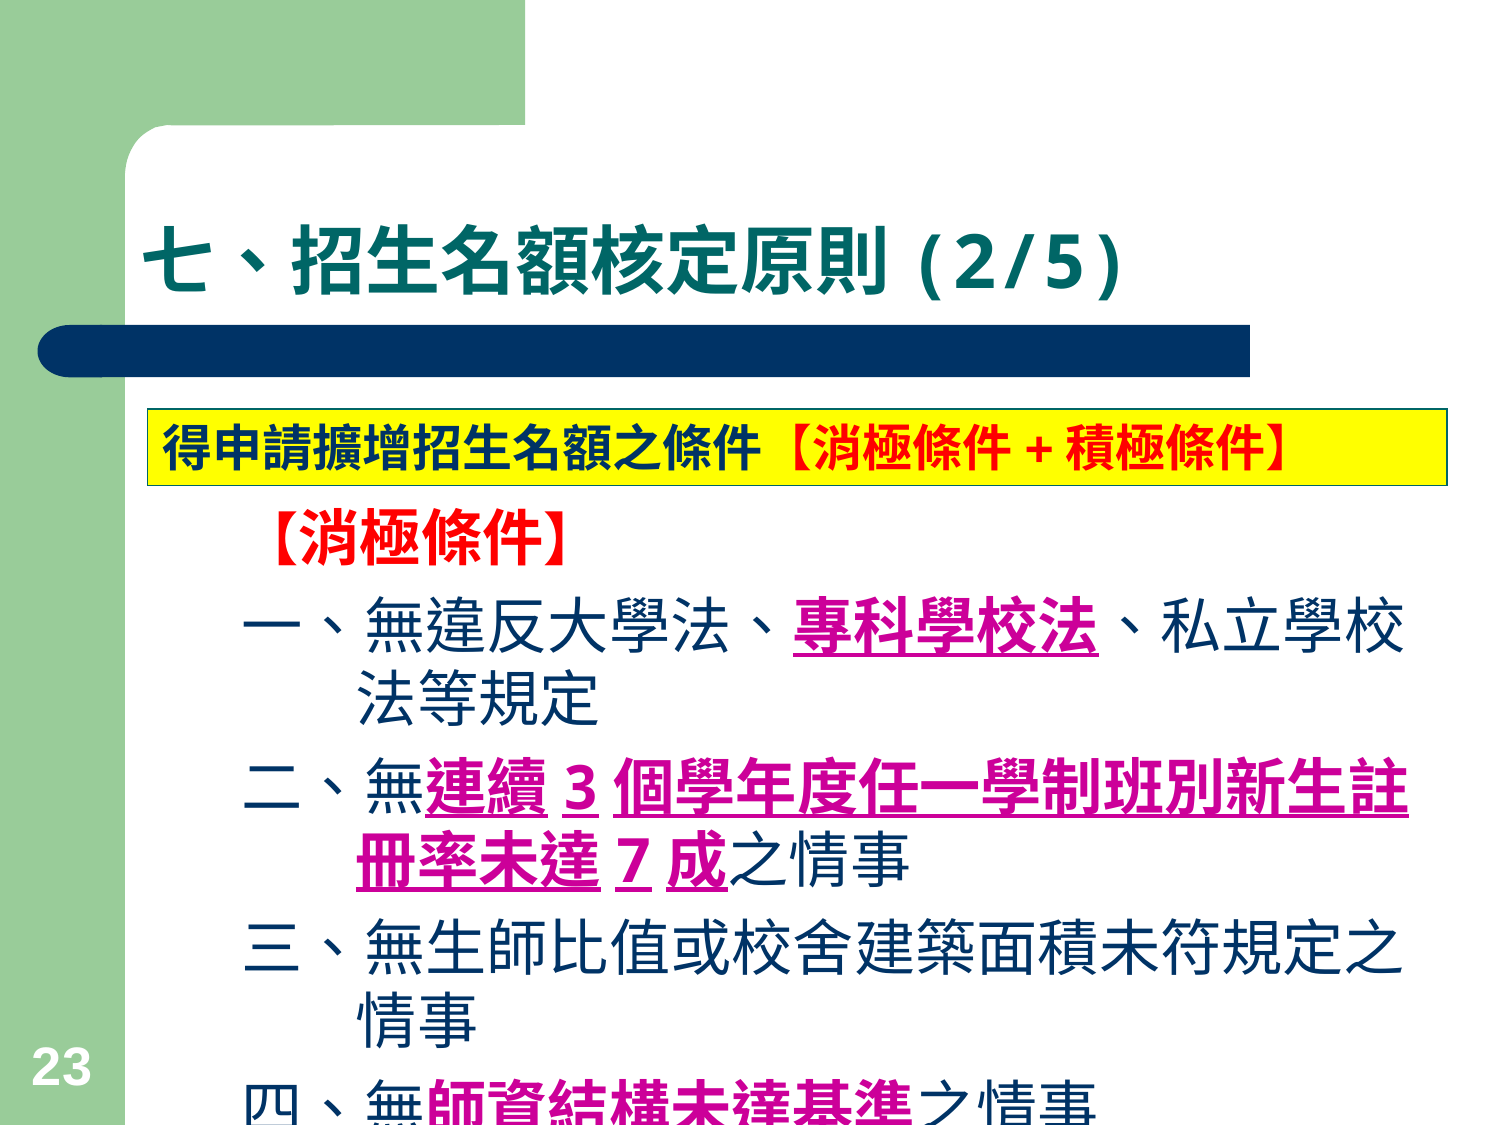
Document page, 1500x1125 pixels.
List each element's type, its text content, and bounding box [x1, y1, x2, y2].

title 七、招生名額核定原則(2/5) [125, 125, 1426, 313]
list 【消極條件】 一、無違反大學法、專科學校法、私立學校法等規定 二、無連續3個學年度任一學制班別新生註冊率未達7成之情事 三、無生師比值或校舍建築面積未符規定之情事 四、無師資結構未達基準之情事 [112, 491, 1458, 1125]
text_box 得申請擴增招生名額之條件【消極條件+積極條件】 [147, 408, 1447, 486]
text_box [13, 1023, 111, 1105]
